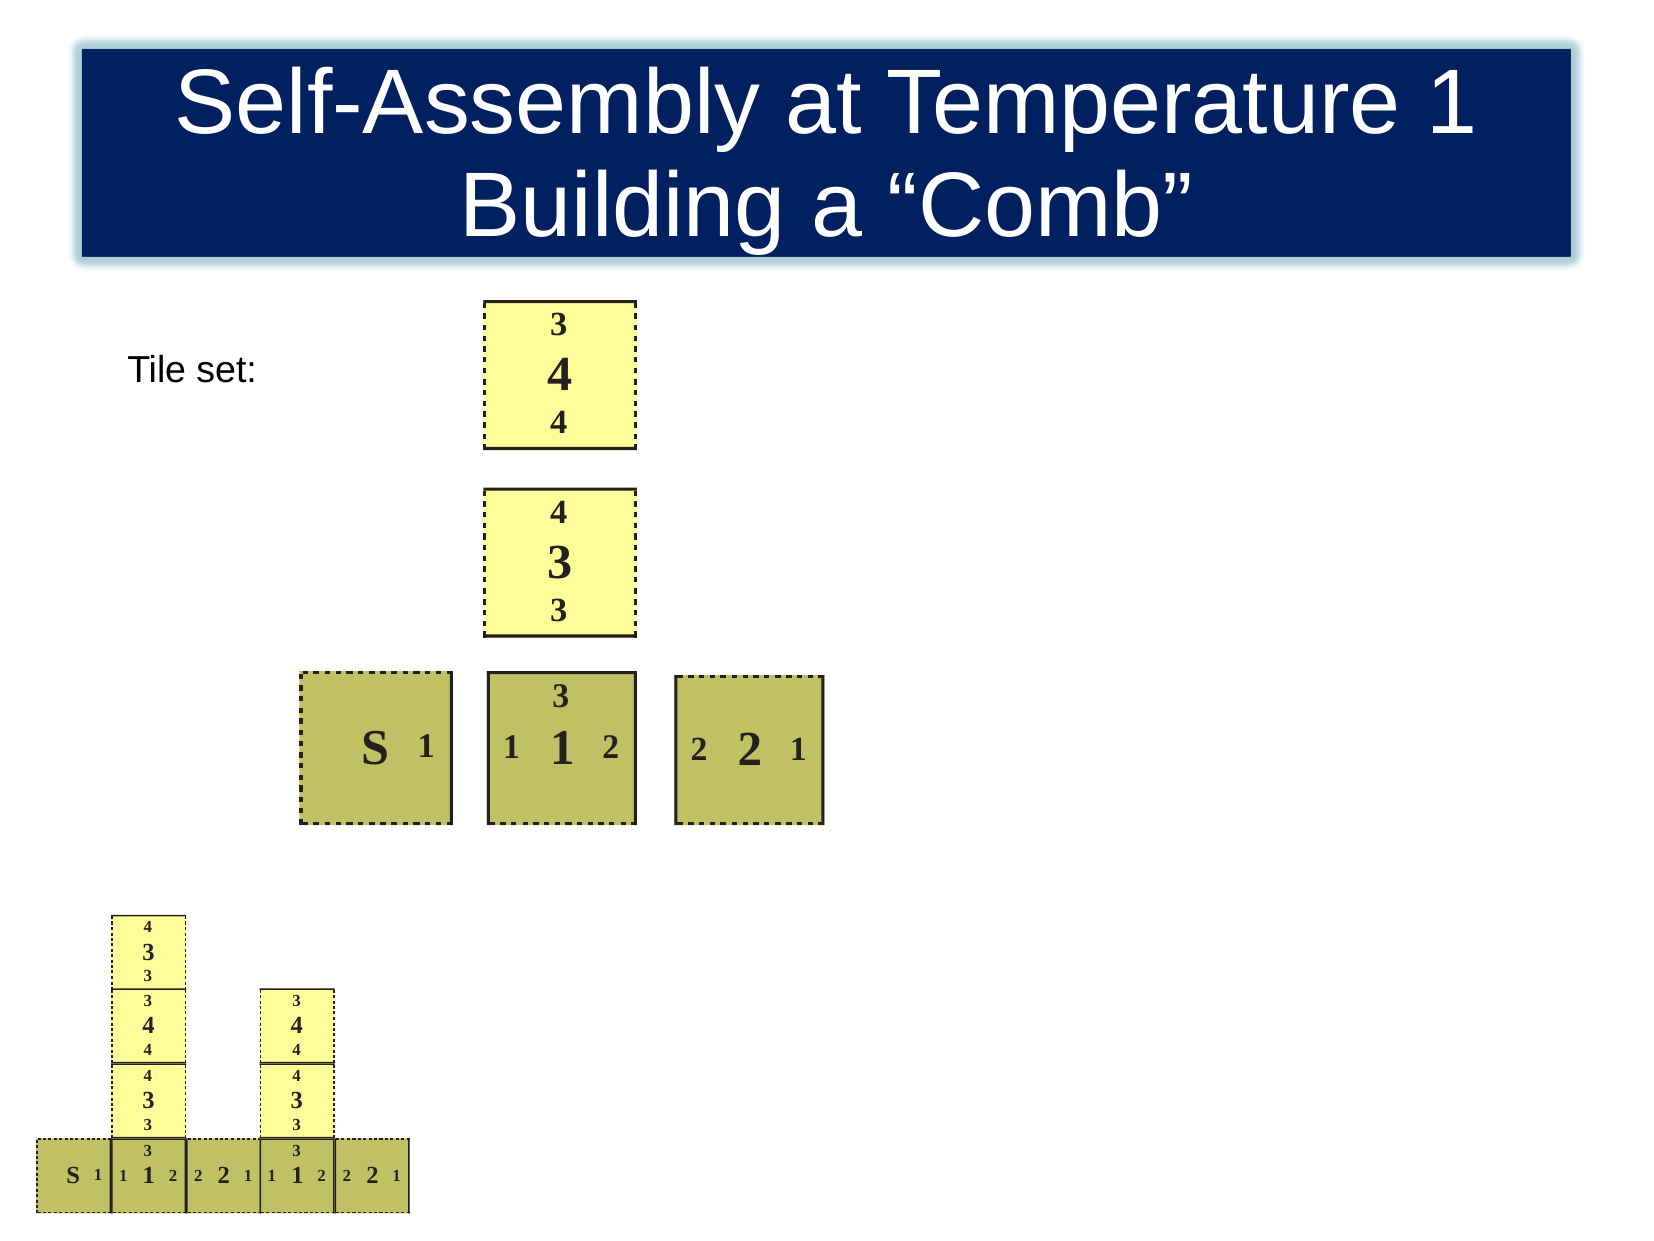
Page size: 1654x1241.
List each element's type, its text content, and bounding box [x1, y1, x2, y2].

picture [483, 487, 637, 638]
text_box Self-Assembly at Temperature 1 Building a “Comb” [82, 49, 1571, 257]
picture [61, 28, 1592, 278]
picture [674, 675, 825, 826]
picture [486, 671, 637, 826]
picture [299, 671, 453, 826]
picture [483, 300, 637, 451]
text_box Tile set: [112, 341, 301, 399]
picture [36, 914, 410, 1214]
